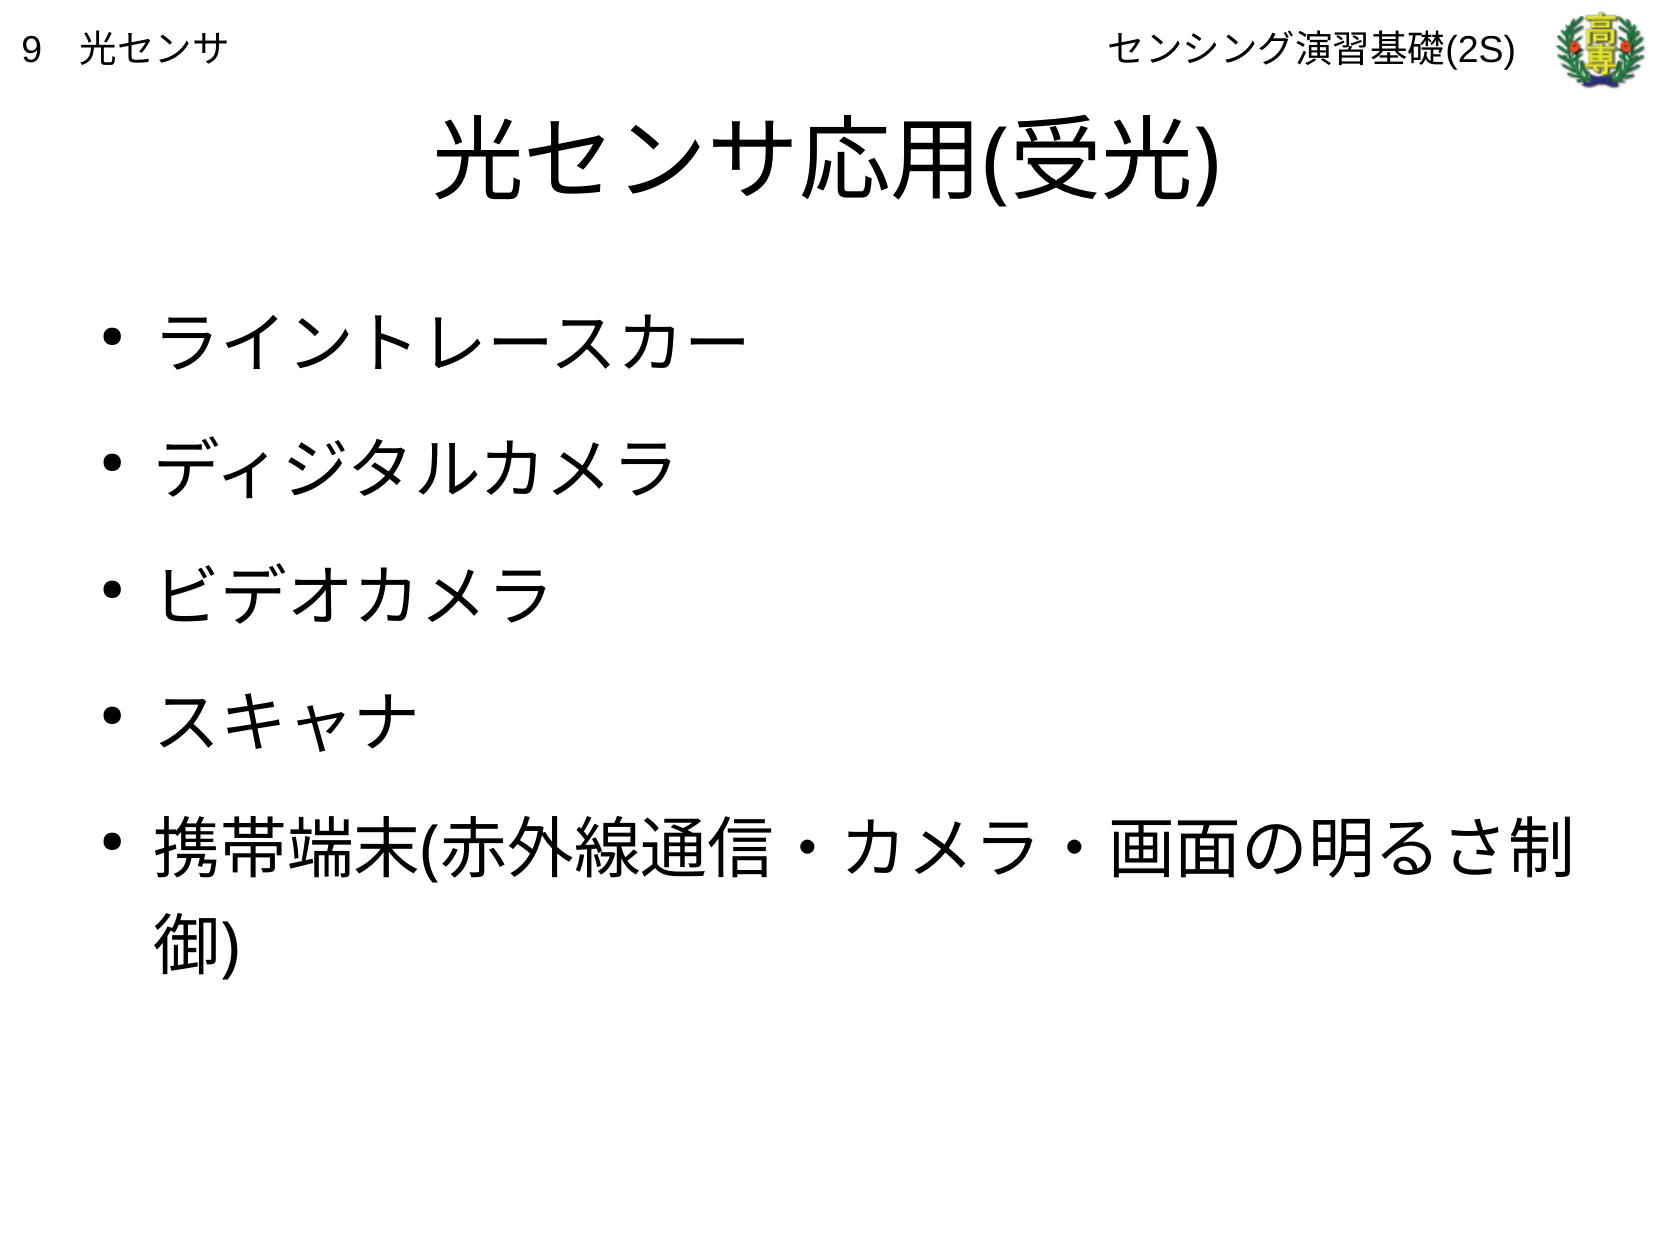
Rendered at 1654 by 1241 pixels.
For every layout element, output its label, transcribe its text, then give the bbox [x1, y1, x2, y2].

picture [1553, 2, 1650, 99]
list ライントレースカー ディジタルカメラ ビデオカメラ スキャナ 携帯端末(赤外線通信・カメラ・画面の明るさ制御) [82, 290, 1630, 1010]
text_box センシング演習基礎(2S) [1077, 11, 1531, 75]
title 光センサ応用(受光) [82, 49, 1571, 257]
text_box 9 光センサ [6, 11, 923, 75]
